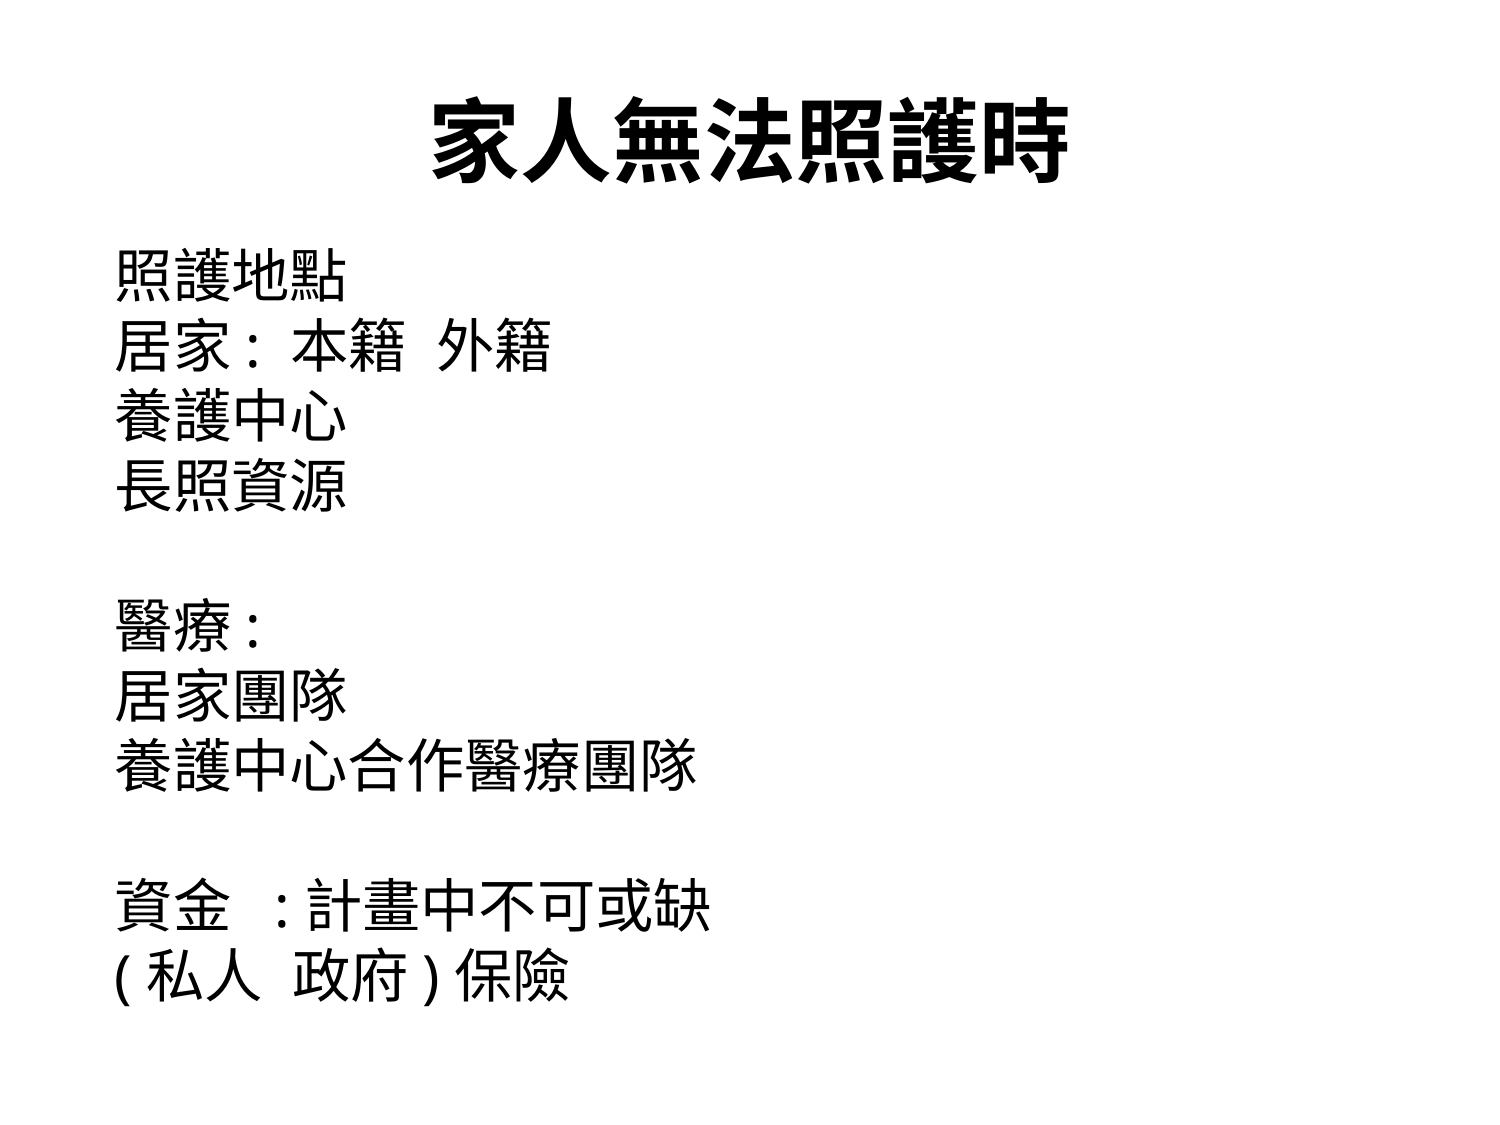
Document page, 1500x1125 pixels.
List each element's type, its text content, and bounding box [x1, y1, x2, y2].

title 家人無法照護時 [75, 45, 1425, 233]
text_box 照護地點 居家: 本籍 外籍 養護中心 長照資源 醫療: 居家團隊 養護中心合作醫療團隊 資金 :計畫中不可或缺 (私人 政府)保險 [100, 231, 1376, 1017]
